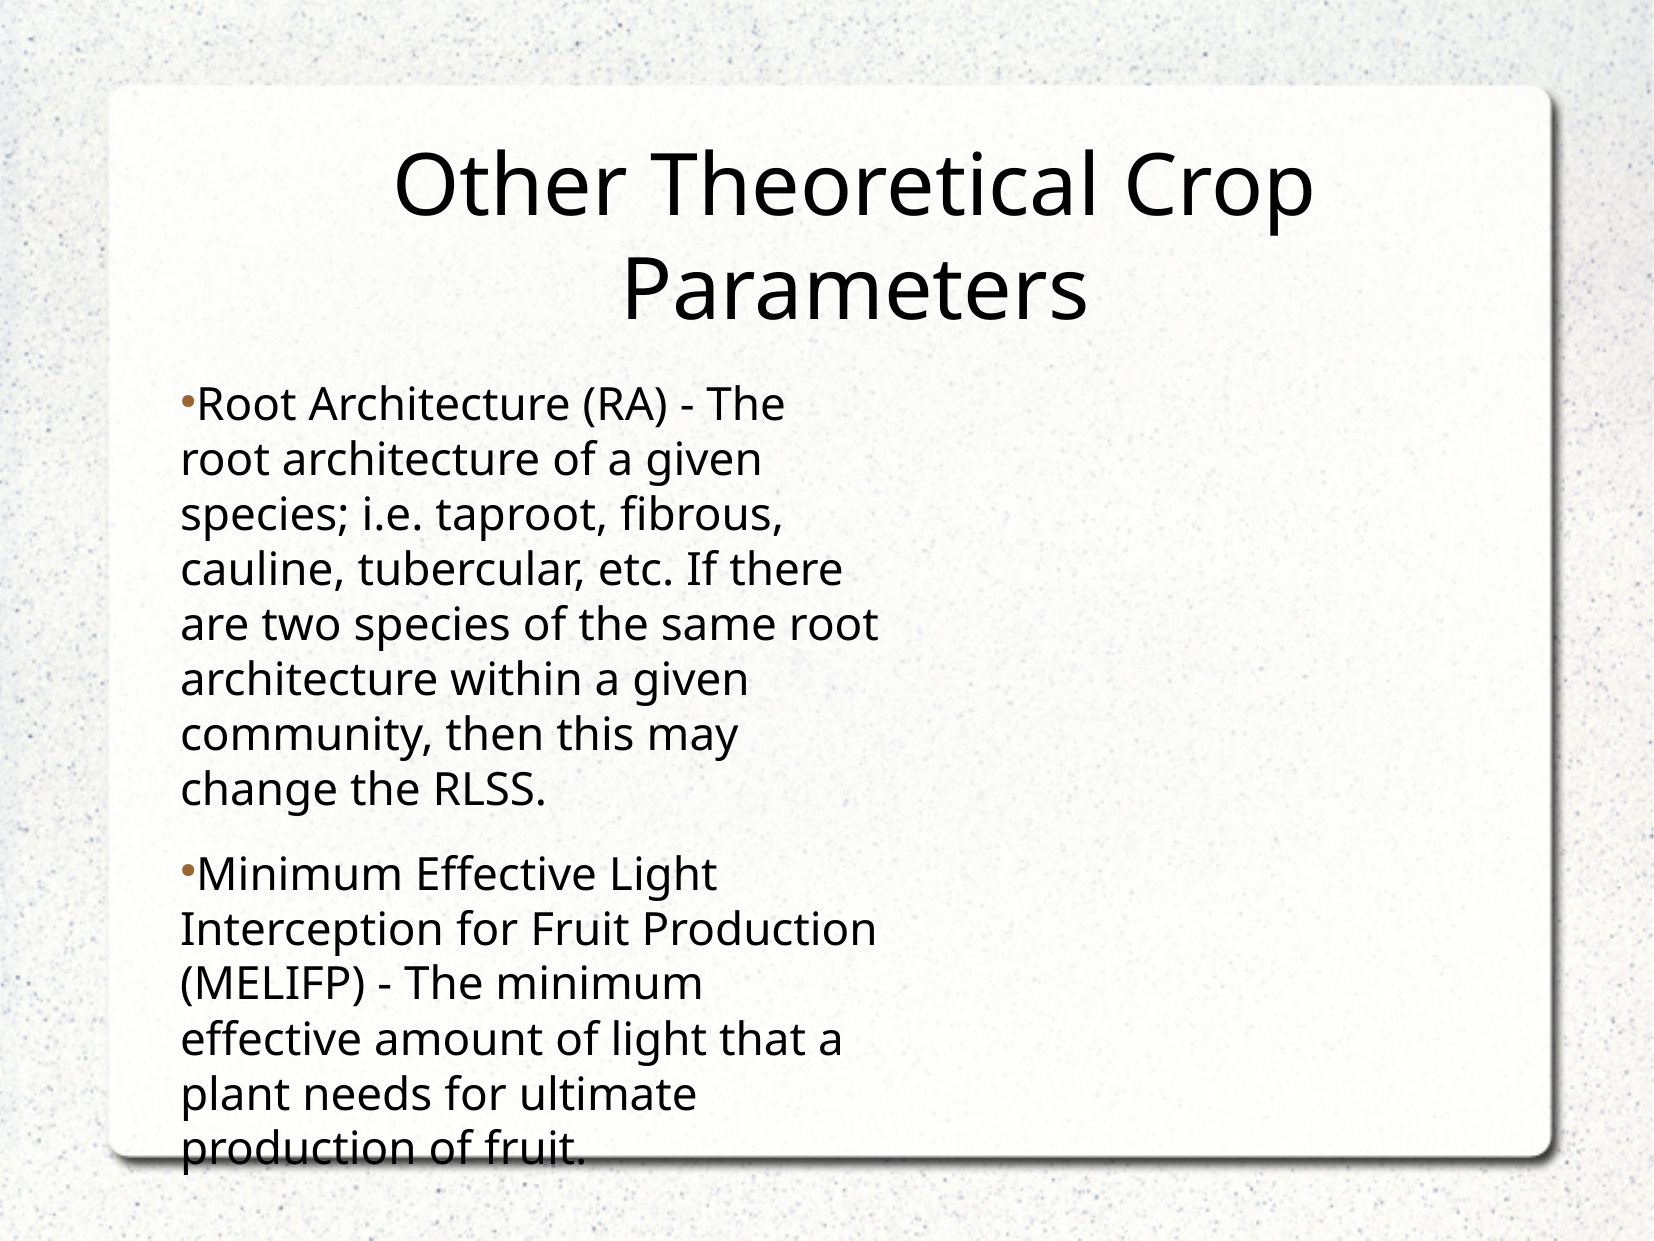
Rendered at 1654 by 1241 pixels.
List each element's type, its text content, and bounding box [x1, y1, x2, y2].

text_box Root Architecture (RA) - The root architecture of a given species; i.e. taproot, fibrous, cauline, tubercular, etc. If there are two species of the same root architecture within a given community, then this may change the RLSS. Minimum Effective Light Interception for Fruit Production (MELIFP) - The minimum effective amount of light that a plant needs for ultimate production of fruit. [180, 375, 886, 1066]
text_box Other Theoretical Crop Parameters [360, 129, 1351, 336]
